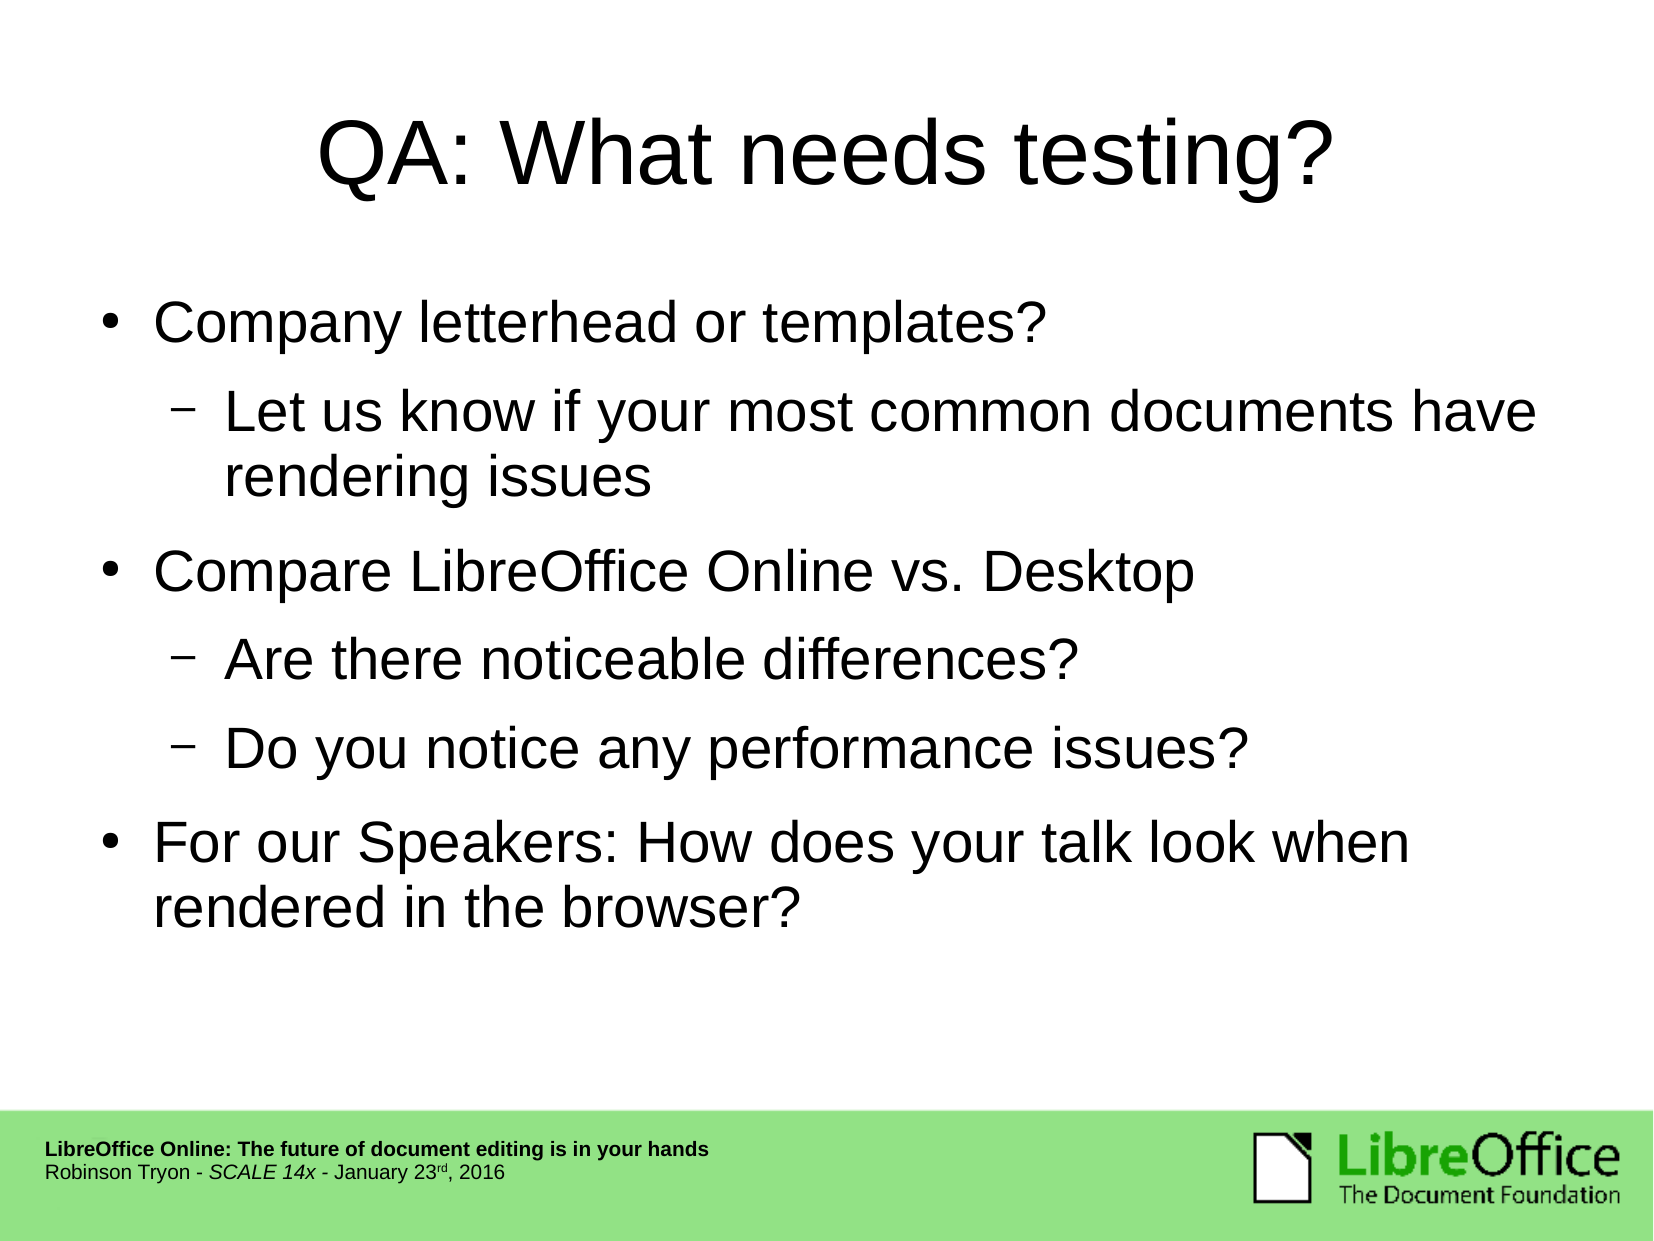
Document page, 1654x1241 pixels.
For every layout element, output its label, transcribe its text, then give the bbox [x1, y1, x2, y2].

list Company letterhead or templates? Let us know if your most common documents have rendering issues Compare LibreOffice Online vs. Desktop Are there noticeable differences? Do you notice any performance issues? For our Speakers: How does your talk look when rendered in the browser? [82, 290, 1571, 1010]
picture [0, 0, 1654, 1241]
title QA: What needs testing? [82, 49, 1571, 257]
